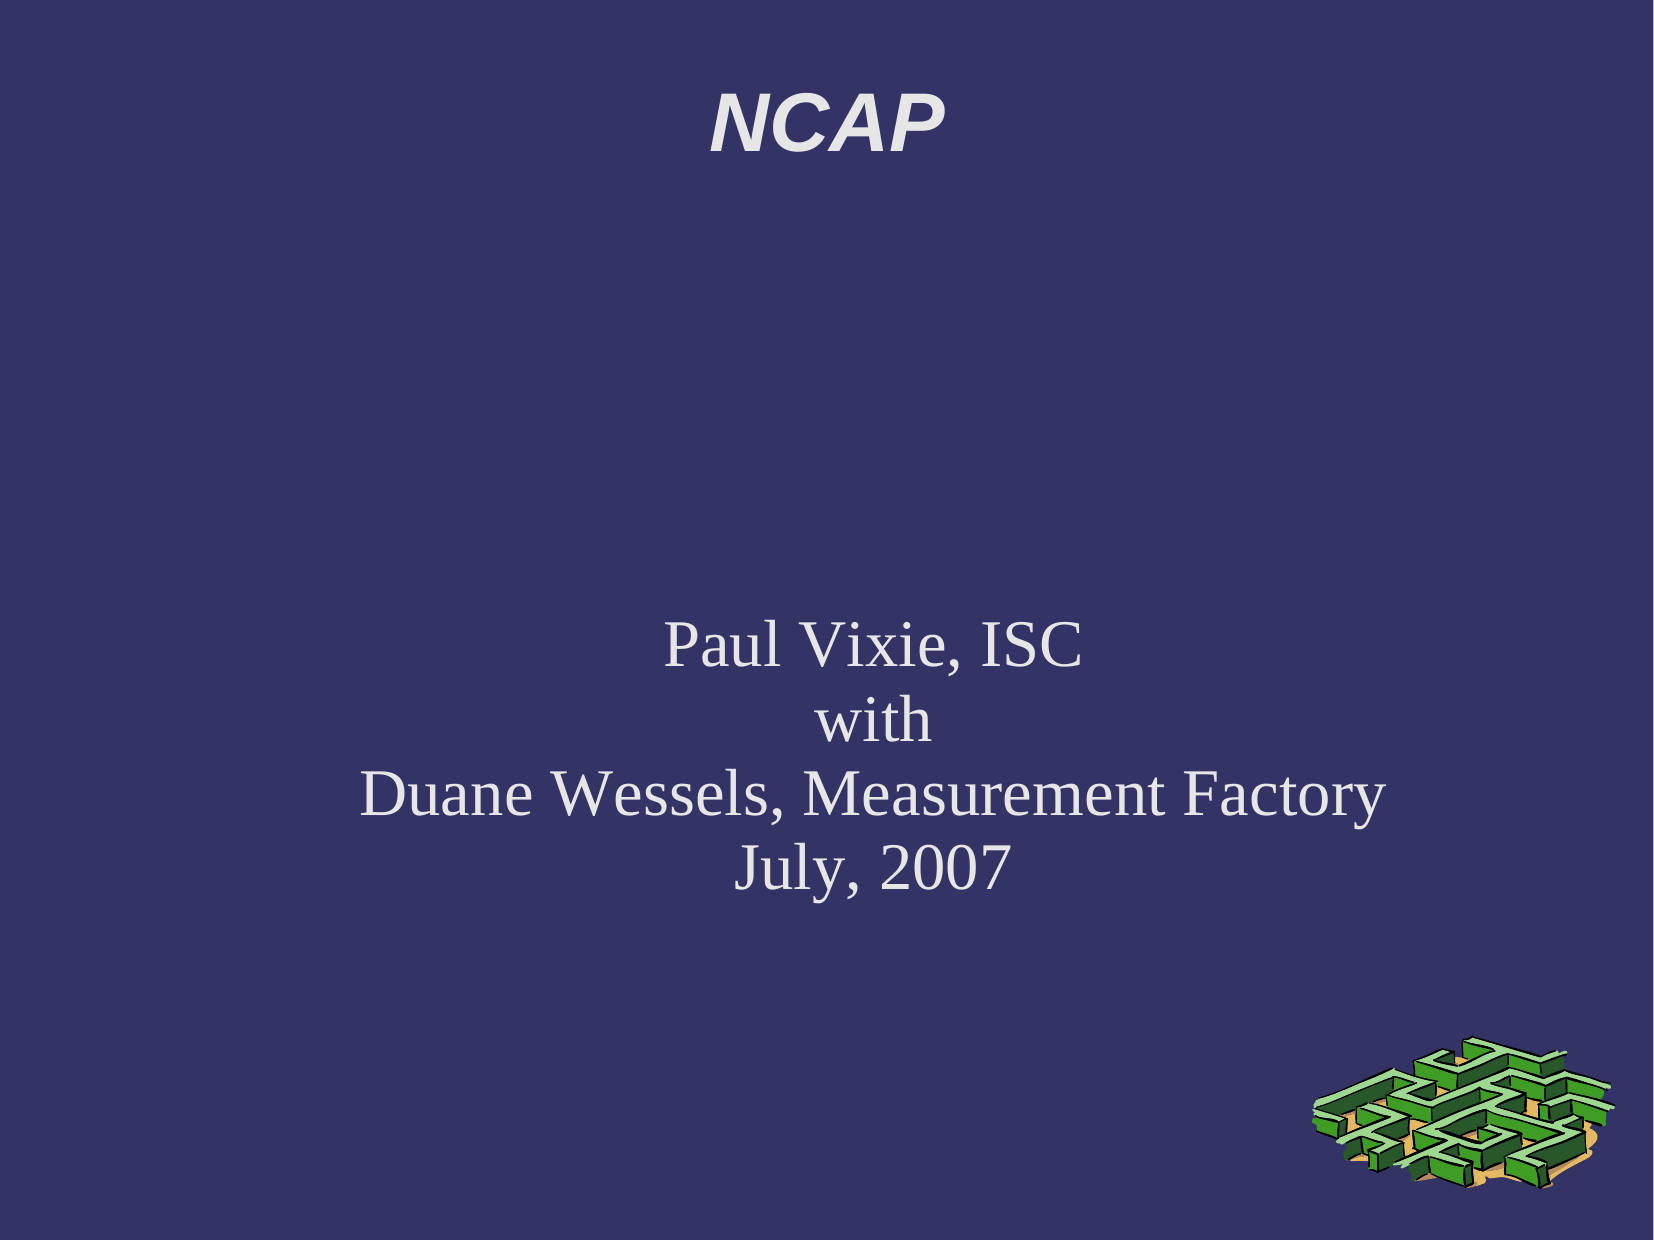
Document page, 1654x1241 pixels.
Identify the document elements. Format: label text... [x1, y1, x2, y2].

title NCAP [121, 26, 1534, 219]
subtitle Paul Vixie, ISC with Duane Wessels, Measurement Factory July, 2007 [178, 372, 1570, 1139]
